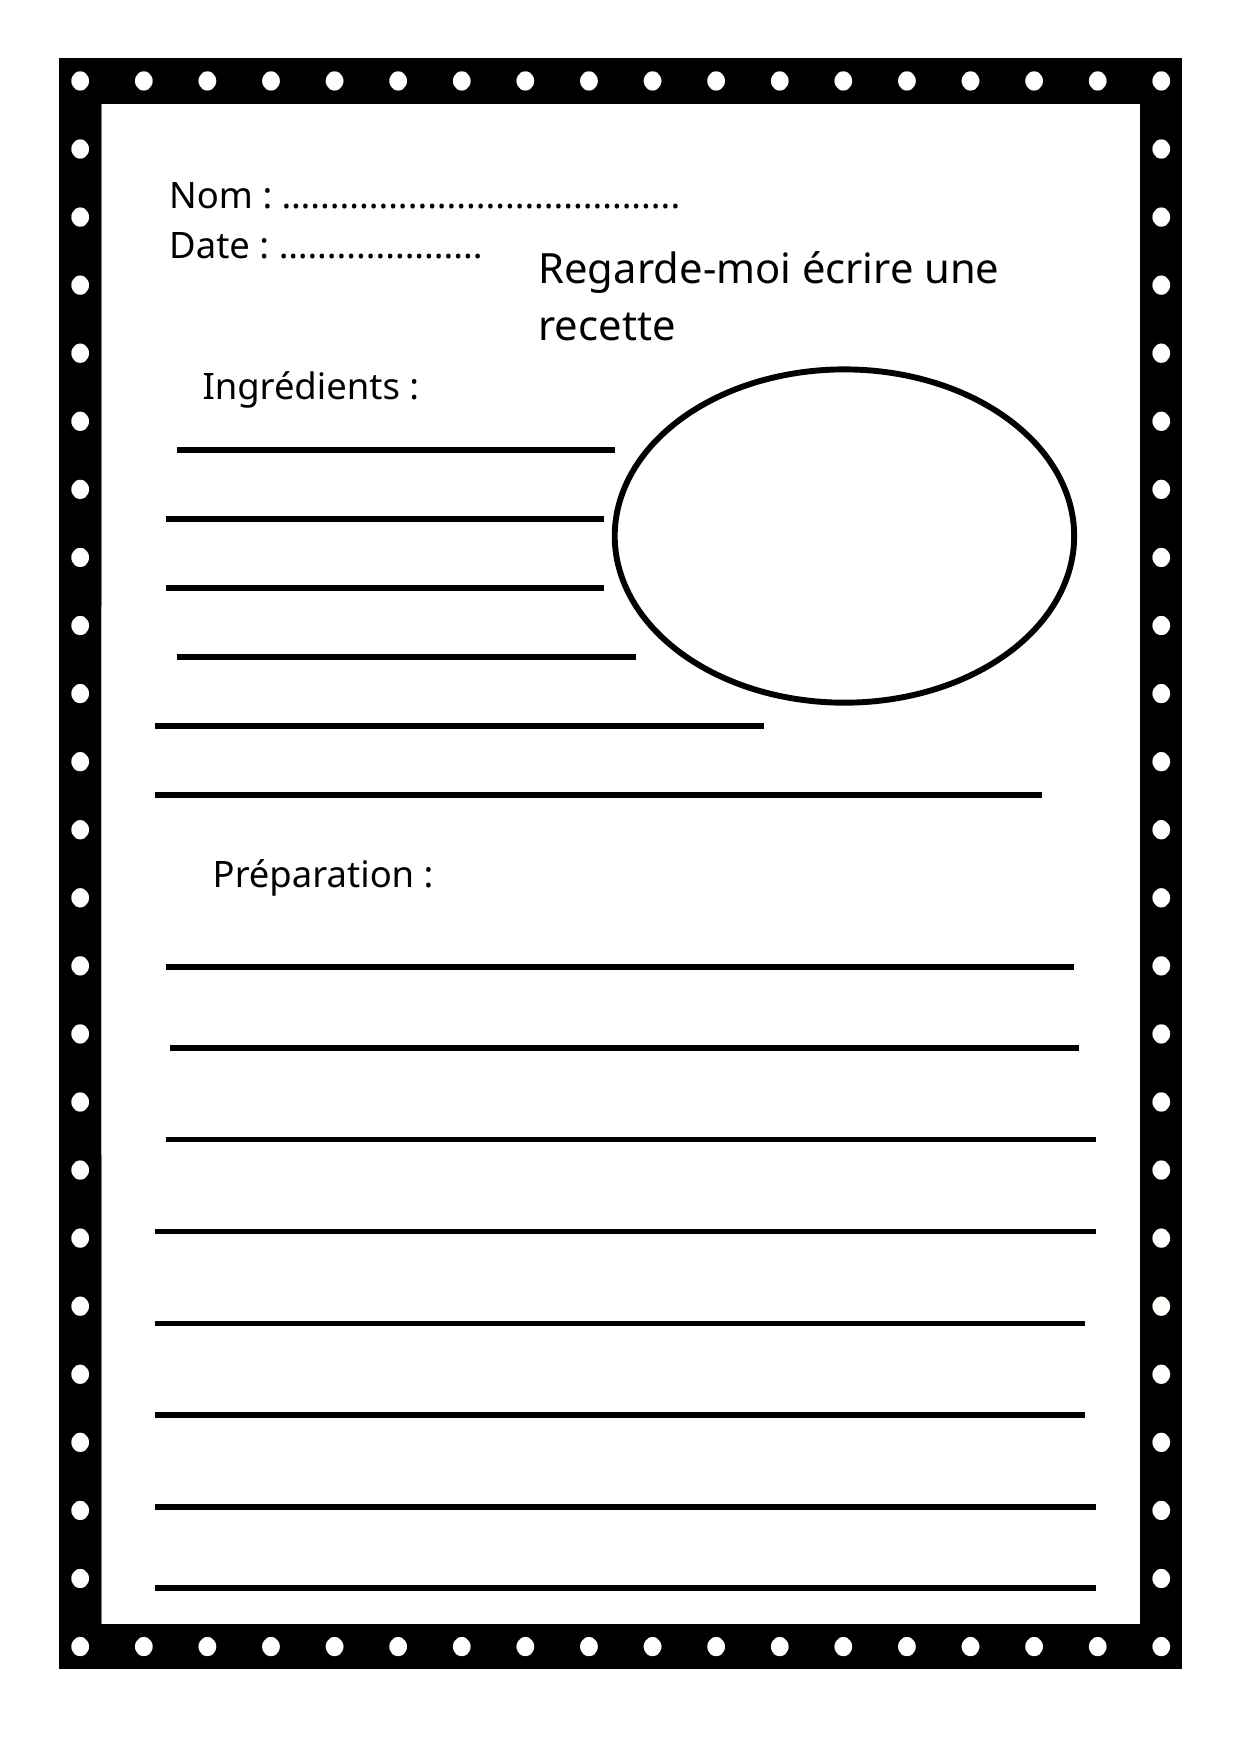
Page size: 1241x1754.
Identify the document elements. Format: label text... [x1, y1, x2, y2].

text_box Ingrédients : [187, 353, 448, 416]
text_box Préparation : [197, 840, 462, 904]
picture [59, 58, 1182, 1669]
text_box Regarde-moi écrire une recette [523, 231, 1139, 301]
